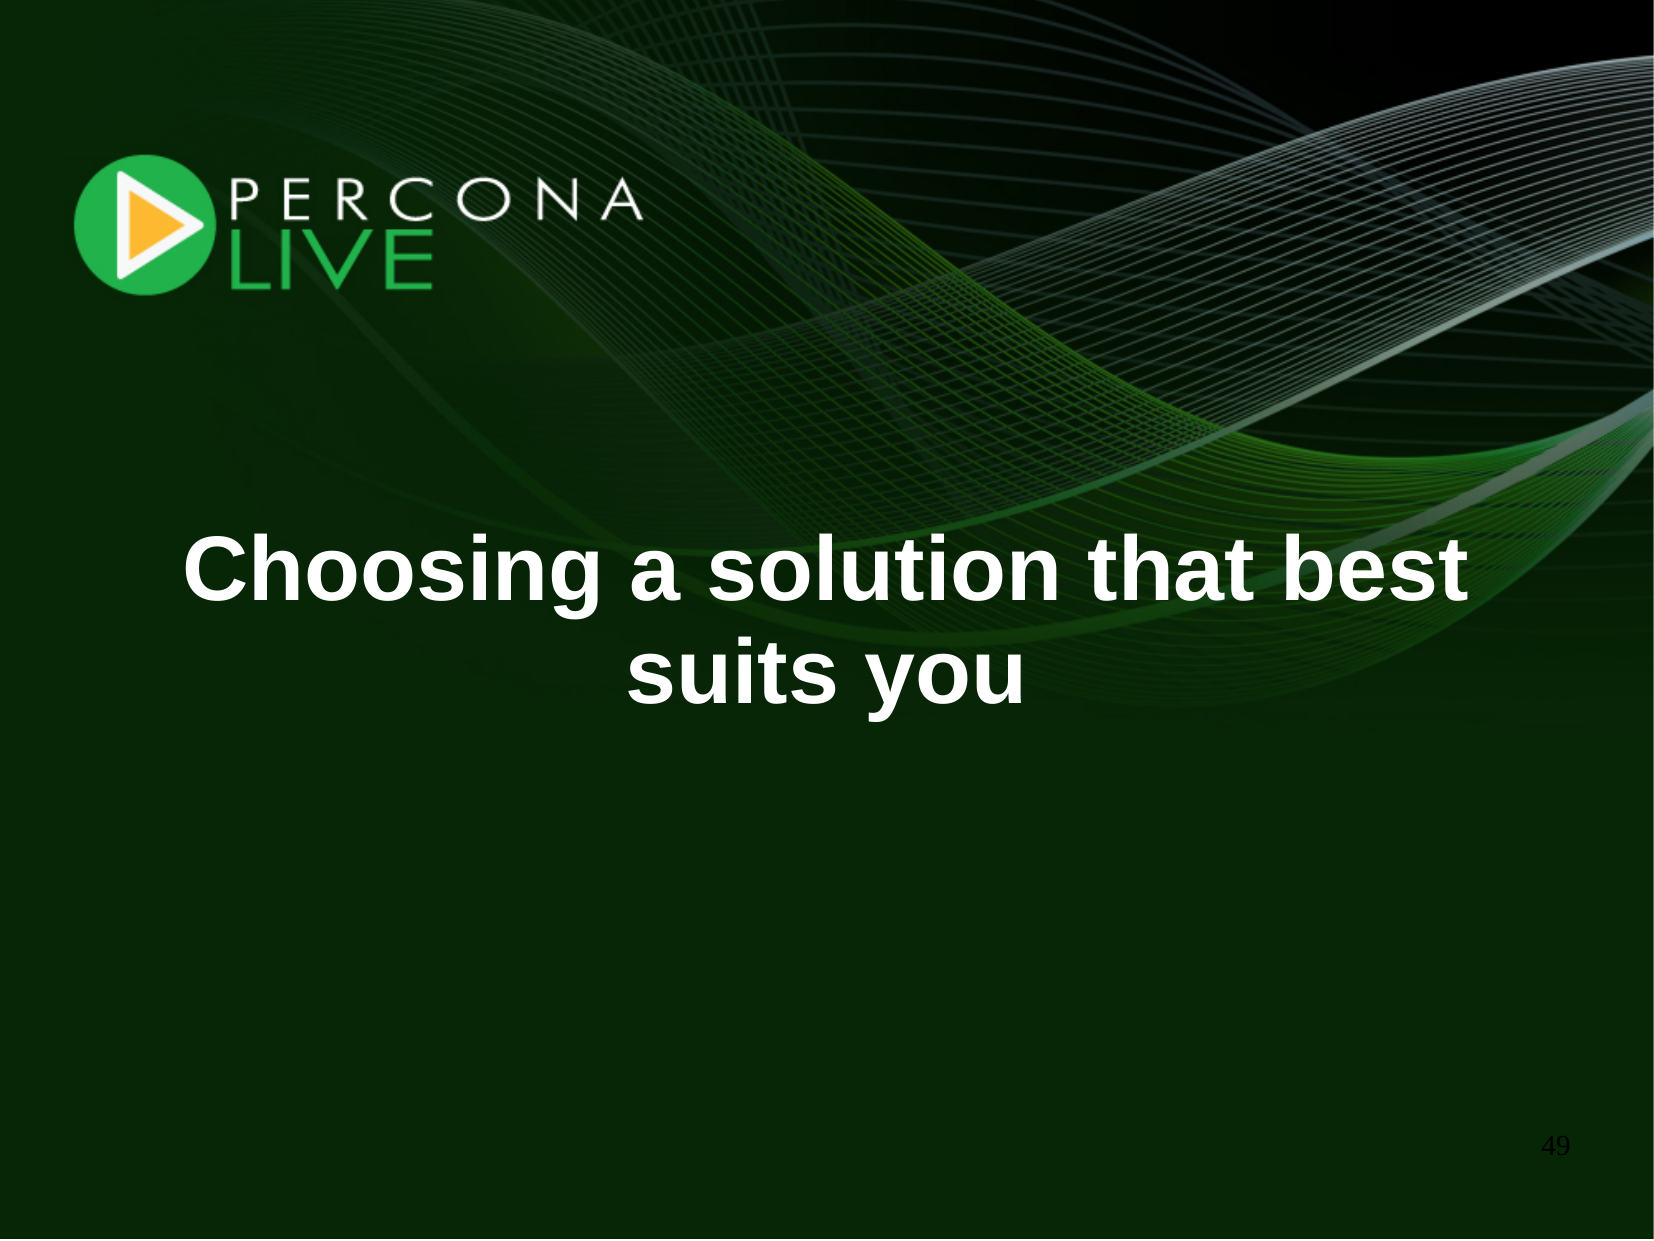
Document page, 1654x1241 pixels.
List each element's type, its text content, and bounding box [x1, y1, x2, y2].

title Choosing a solution that best suits you [82, 517, 1571, 723]
picture [0, 0, 1654, 1239]
